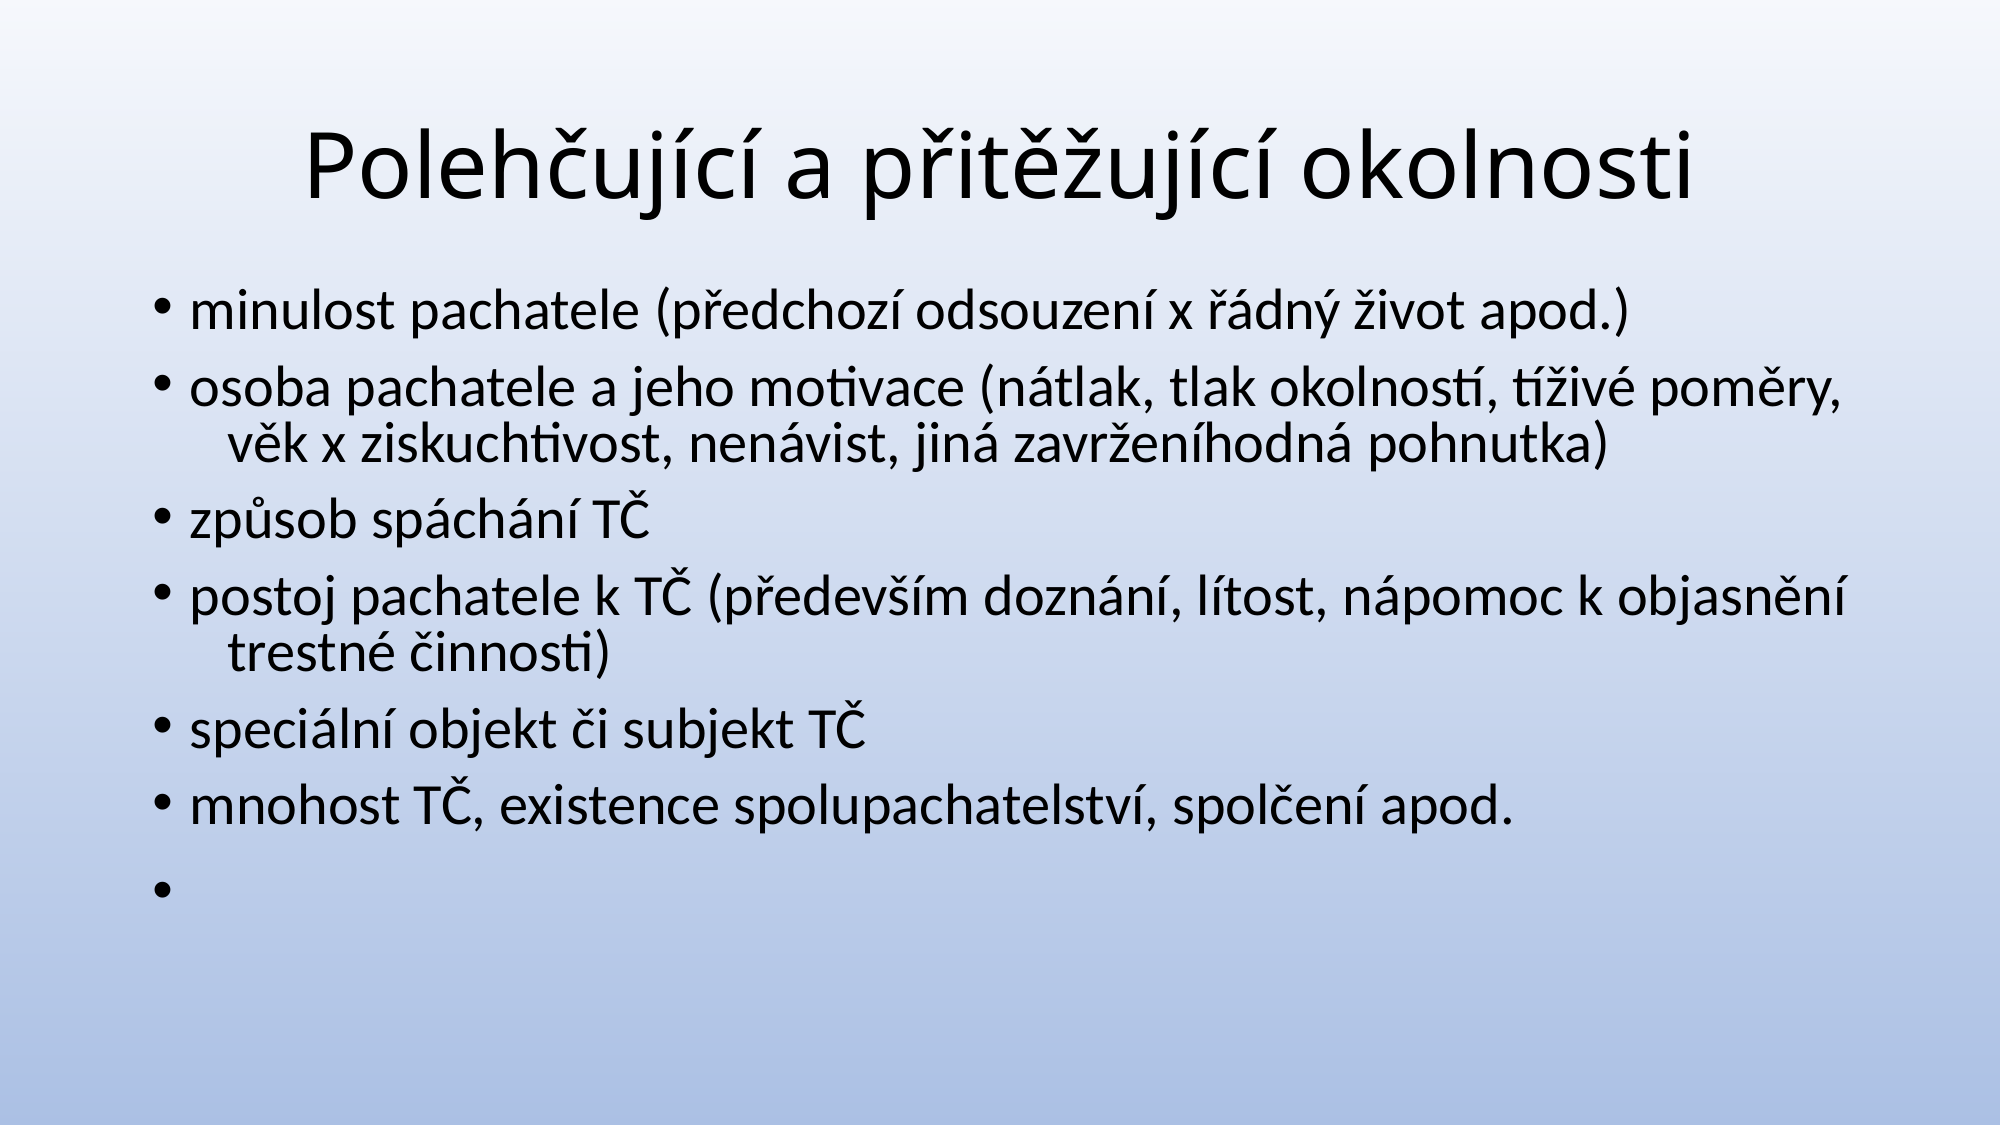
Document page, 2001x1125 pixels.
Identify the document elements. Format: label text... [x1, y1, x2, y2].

title Polehčující a přitěžující okolnosti [137, 59, 1863, 277]
list minulost pachatele (předchozí odsouzení x řádný život apod.) osoba pachatele a jeho motivace (nátlak, tlak okolností, tíživé poměry, věk x ziskuchtivost, nenávist, jiná zavrženíhodná pohnutka) způsob spáchání TČ postoj pachatele k TČ (především doznání, lítost, nápomoc k objasnění trestné činnosti) speciální objekt či subjekt TČ mnohost TČ, existence spolupachatelství, spolčení apod. [137, 277, 1863, 924]
